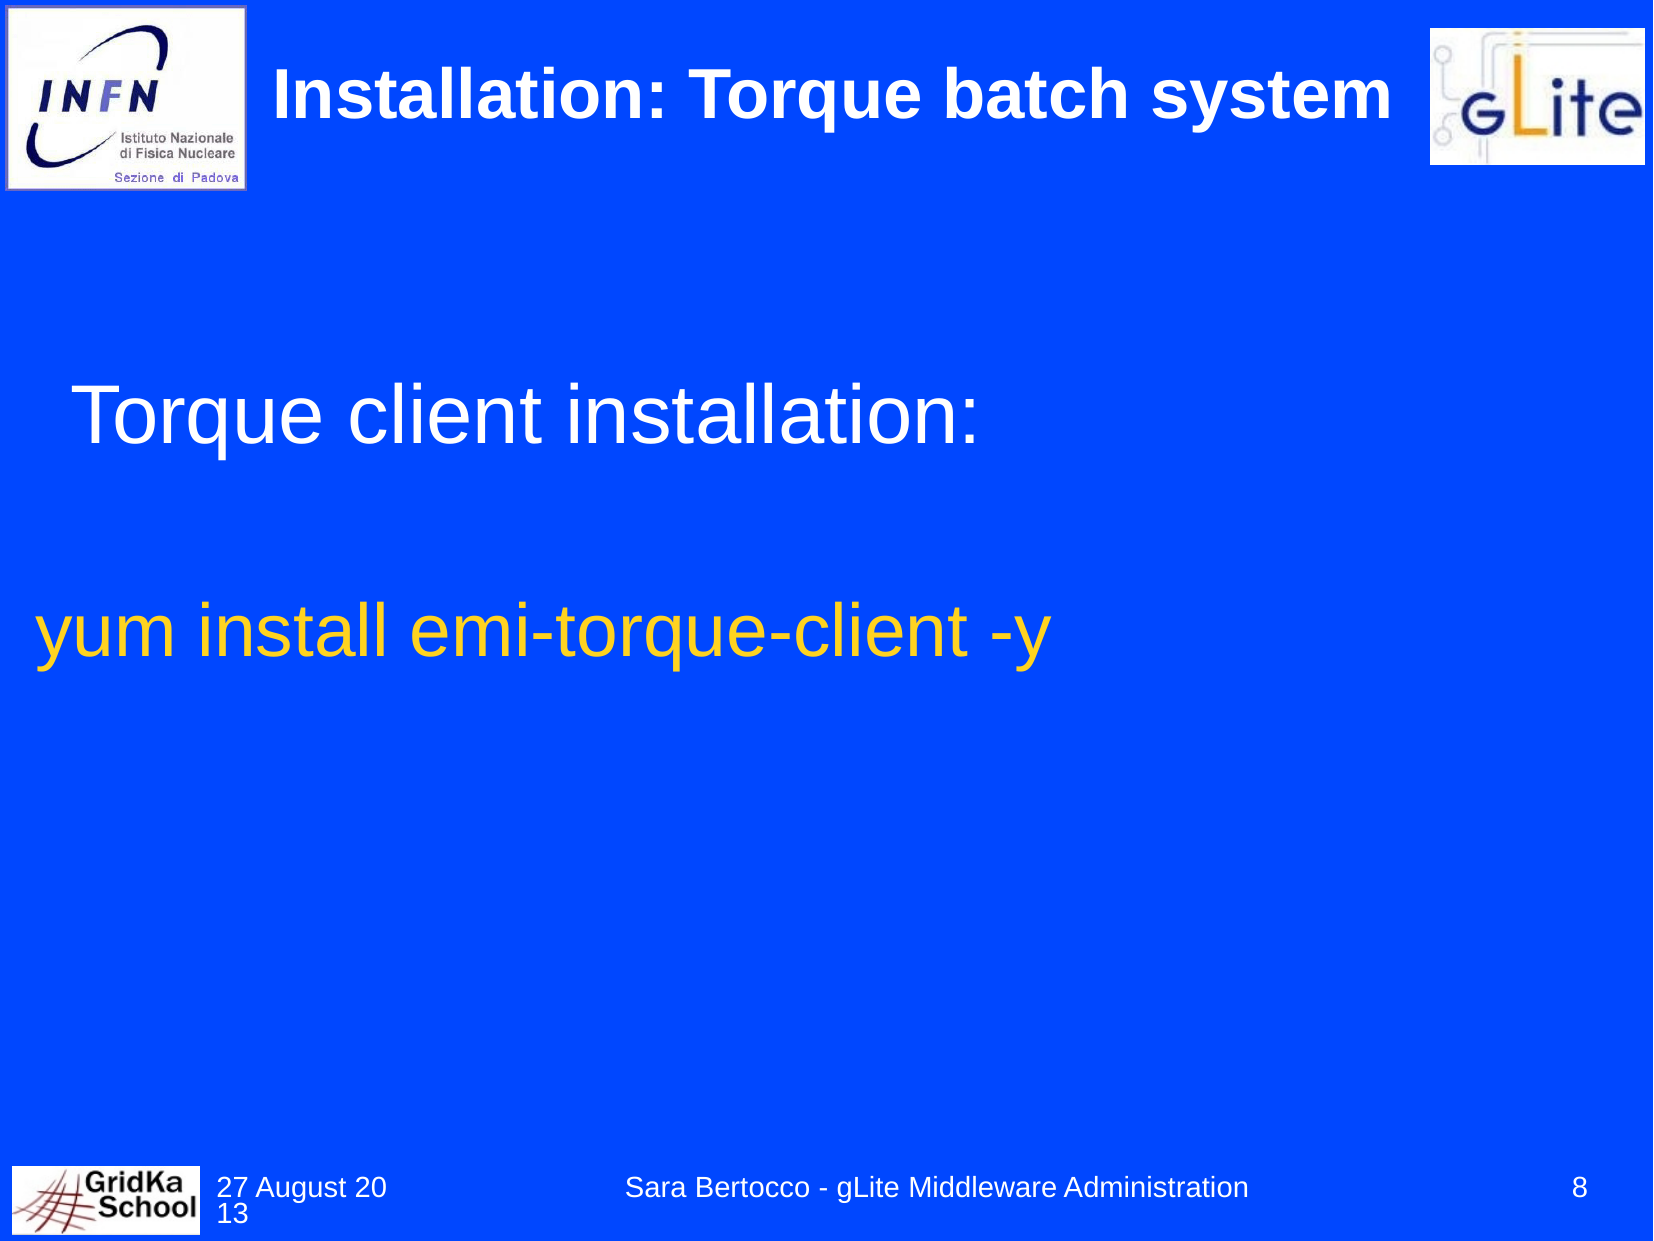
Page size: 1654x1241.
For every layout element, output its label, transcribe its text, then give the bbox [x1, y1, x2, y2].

picture [5, 5, 247, 191]
picture [12, 1166, 200, 1235]
title Installation: Torque batch system [9, 0, 1633, 188]
text_box Torque client installation: yum install emi-torque-client -y [20, 360, 1645, 1010]
picture [1430, 28, 1645, 165]
